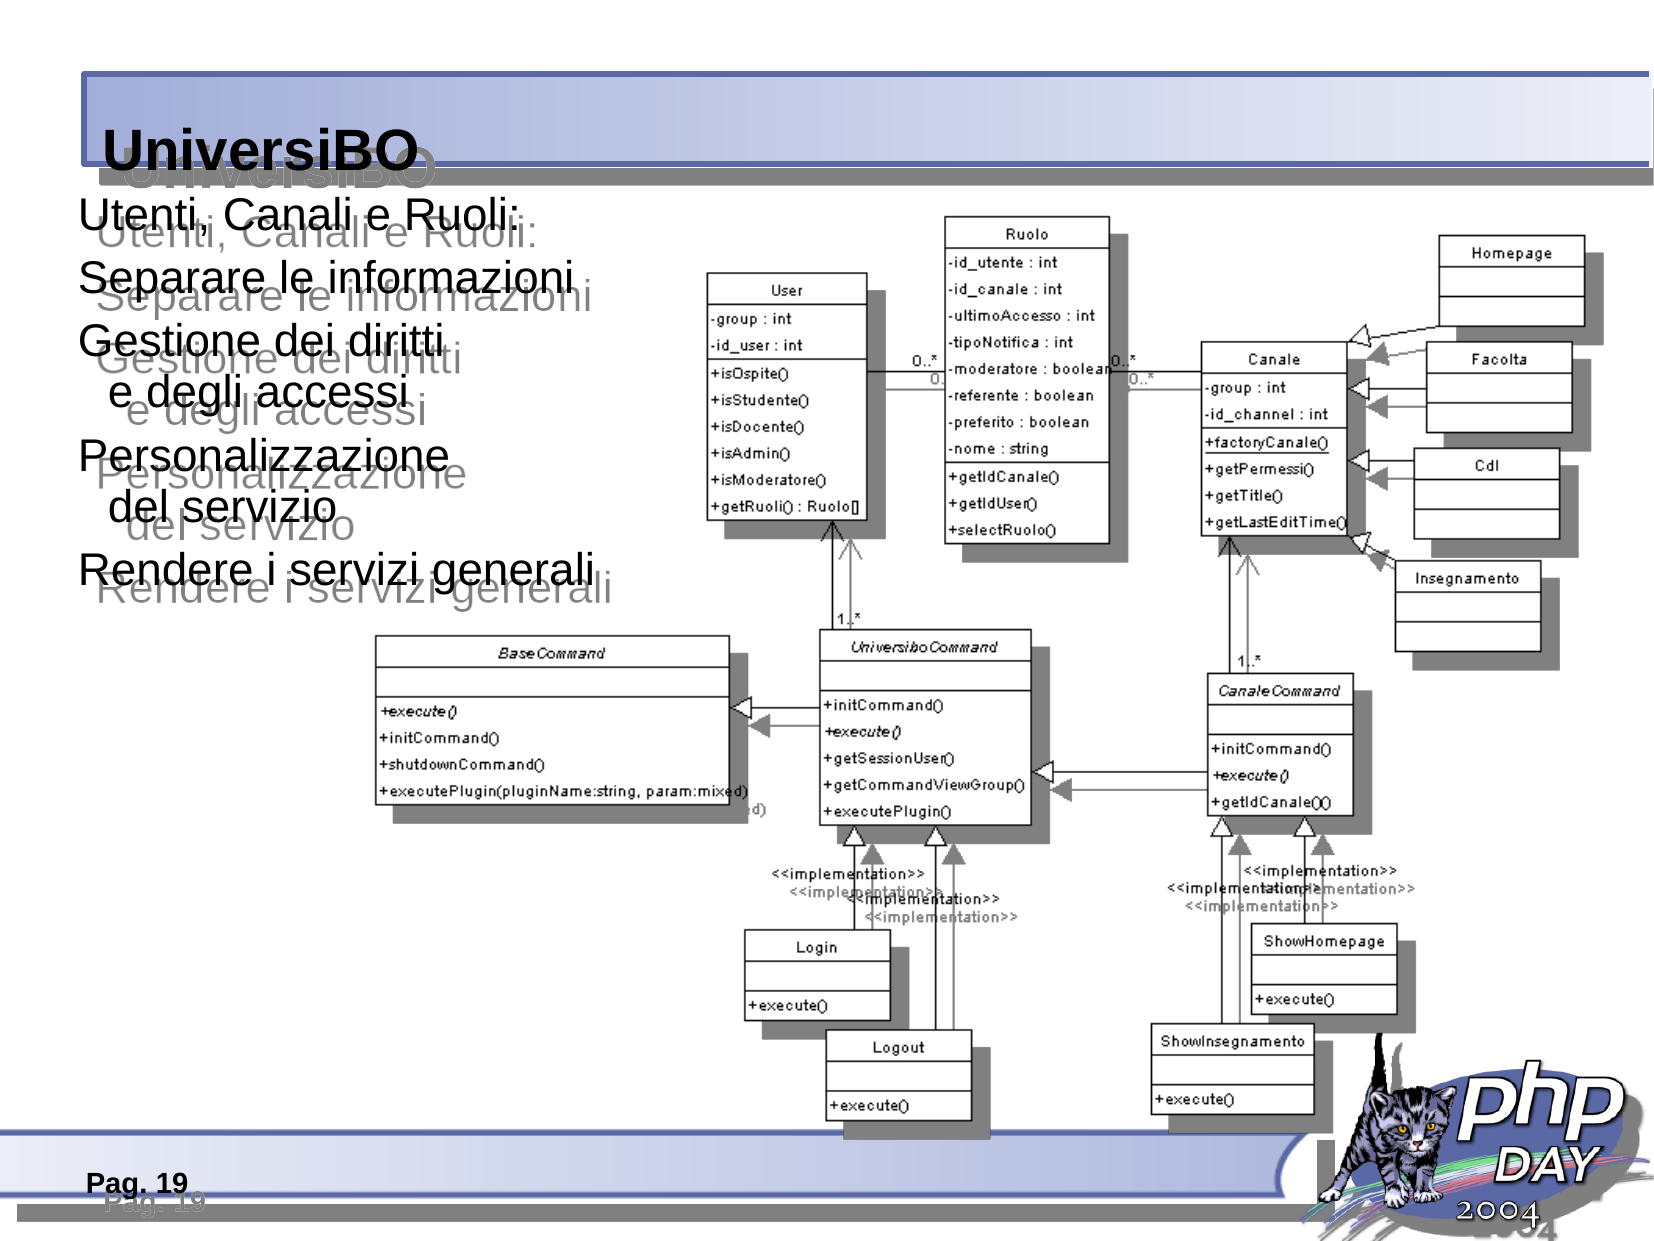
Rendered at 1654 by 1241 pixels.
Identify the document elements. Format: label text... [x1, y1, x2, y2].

picture [0, 185, 1652, 1233]
text_box UniversiBO [102, 85, 1394, 155]
text_box Utenti, Canali e Ruoli: Separare le informazioni Gestione dei diritti e degli accessi Personalizzazione del servizio Rendere i servizi generali [55, 188, 294, 596]
picture [110, 1195, 117, 1201]
picture [177, 1176, 183, 1183]
picture [126, 1180, 133, 1190]
